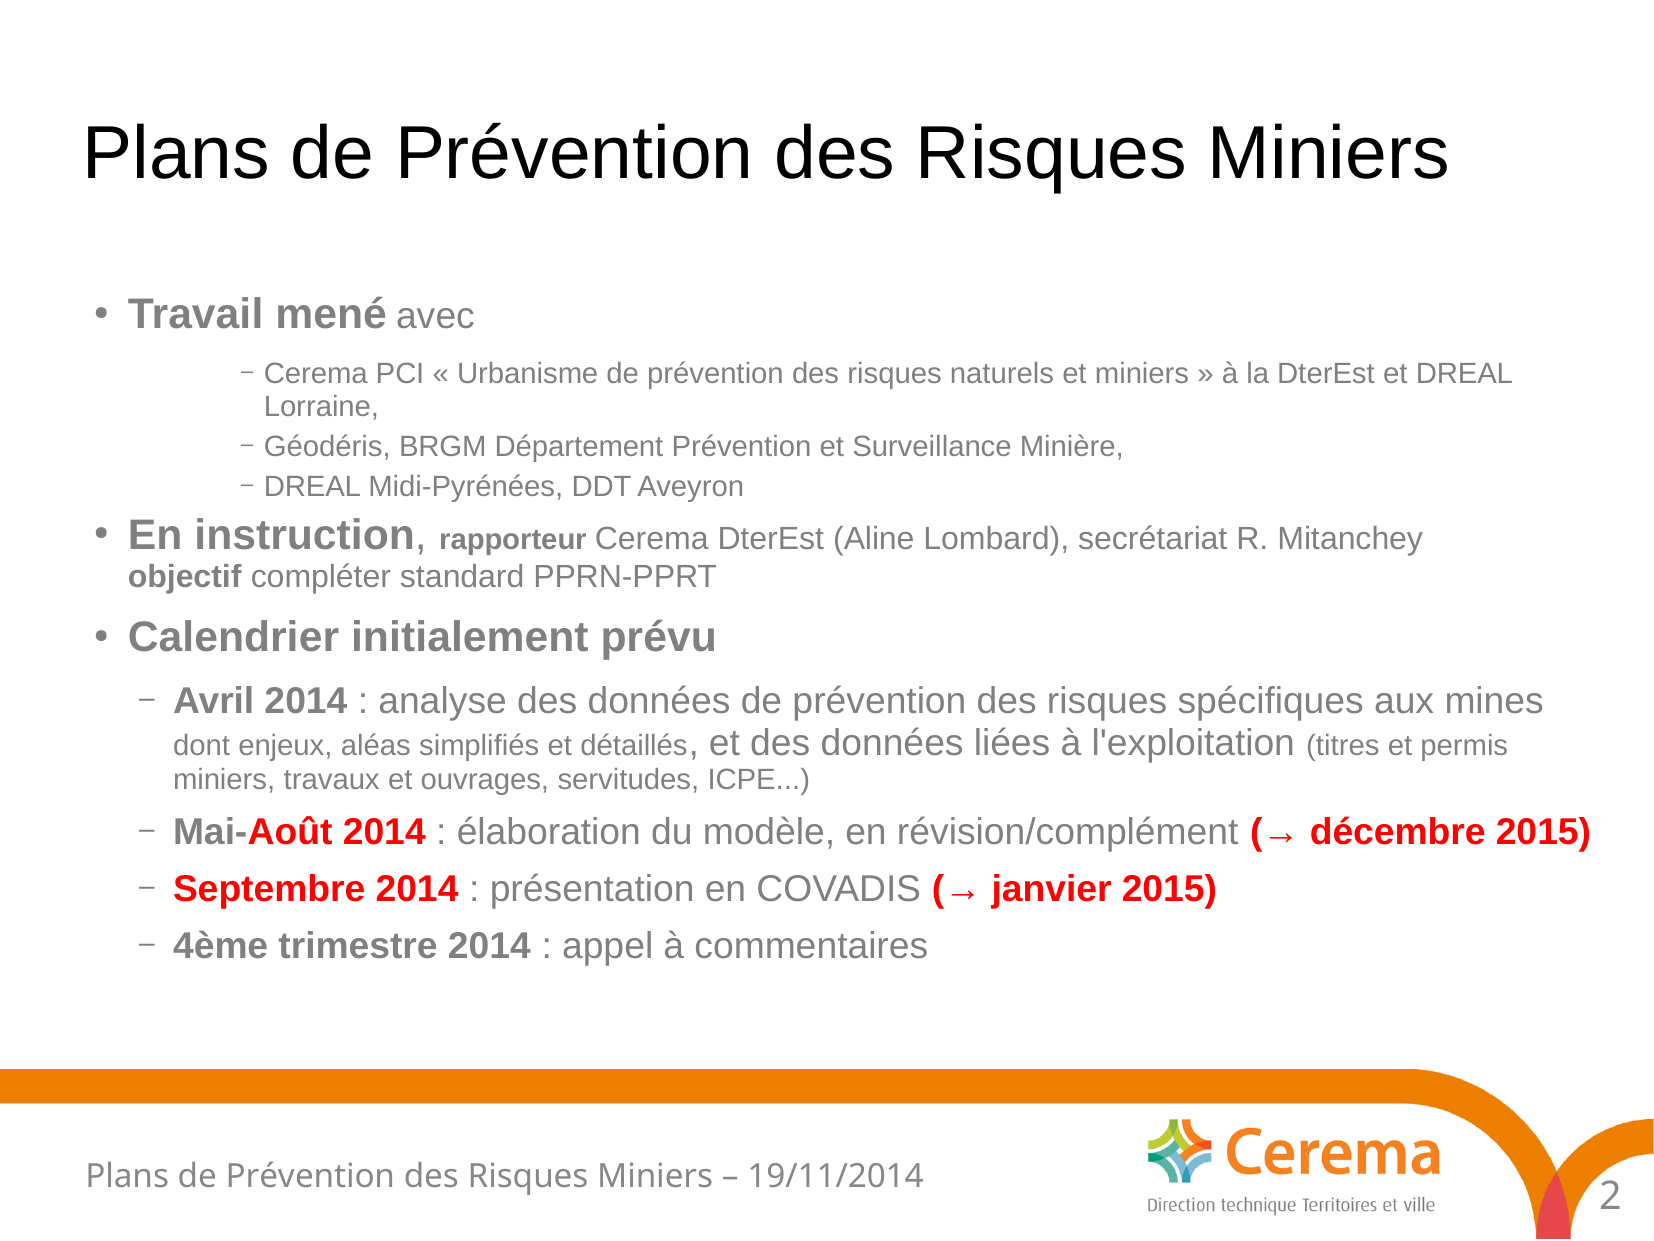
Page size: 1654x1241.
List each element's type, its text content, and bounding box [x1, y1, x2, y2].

list Travail mené avec Cerema PCI « Urbanisme de prévention des risques naturels et miniers » à la DterEst et DREAL Lorraine, Géodéris, BRGM Département Prévention et Surveillance Minière, DREAL Midi-Pyrénées, DDT Aveyron En instruction, rapporteur Cerema DterEst (Aline Lombard), secrétariat R. Mitanchey objectif compléter standard PPRN-PPRT Calendrier initialement prévu Avril 2014 : analyse des données de prévention des risques spécifiques aux mines dont enjeux, aléas simplifiés et détaillés, et des données liées à l'exploitation (titres et permis miniers, travaux et ouvrages, servitudes, ICPE...) Mai-Août 2014 : élaboration du modèle, en révision/complément (→ décembre 2015) Septembre 2014 : présentation en COVADIS (→ janvier 2015) 4ème trimestre 2014 : appel à commentaires [82, 290, 1607, 1010]
picture [0, 1069, 1654, 1239]
title Plans de Prévention des Risques Miniers [82, 49, 1571, 257]
